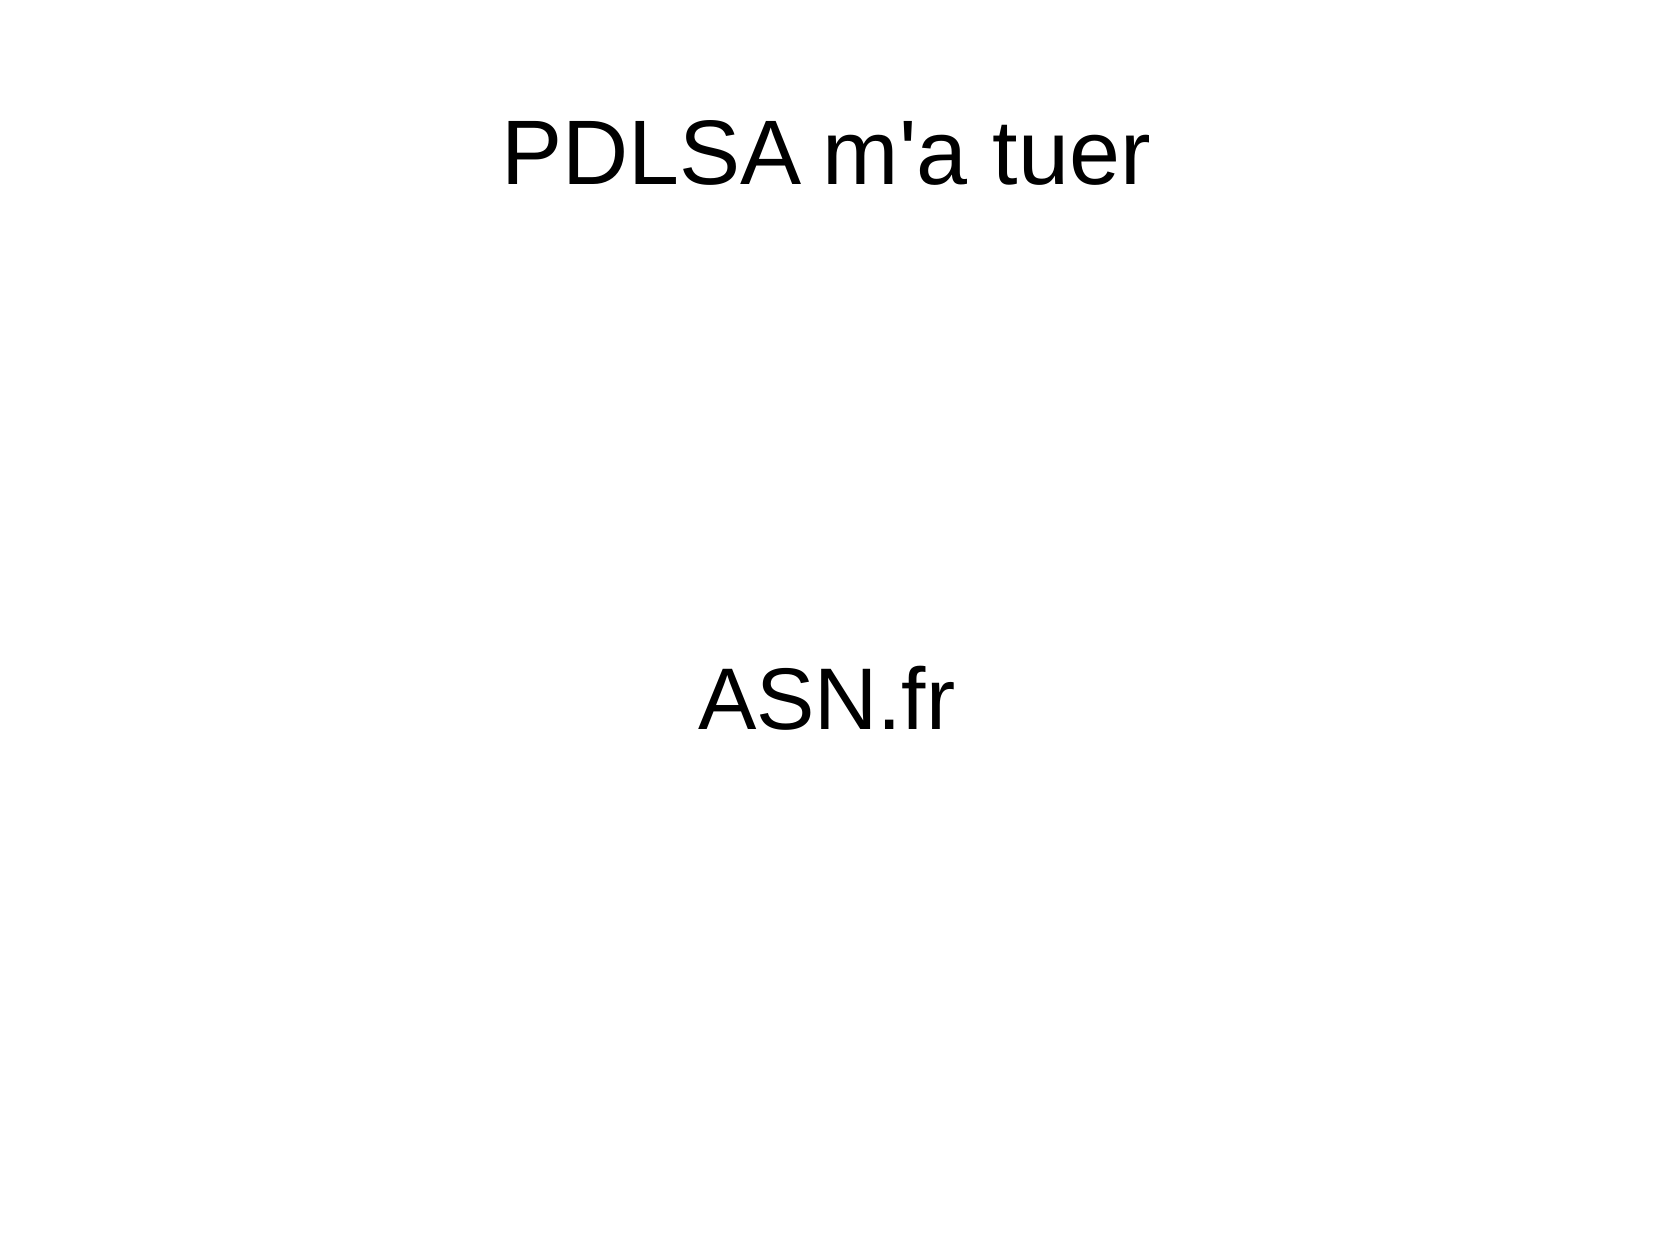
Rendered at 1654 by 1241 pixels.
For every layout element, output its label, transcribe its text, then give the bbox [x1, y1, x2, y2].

title PDLSA m'a tuer [82, 56, 1571, 250]
subtitle ASN.fr [82, 297, 1571, 1102]
